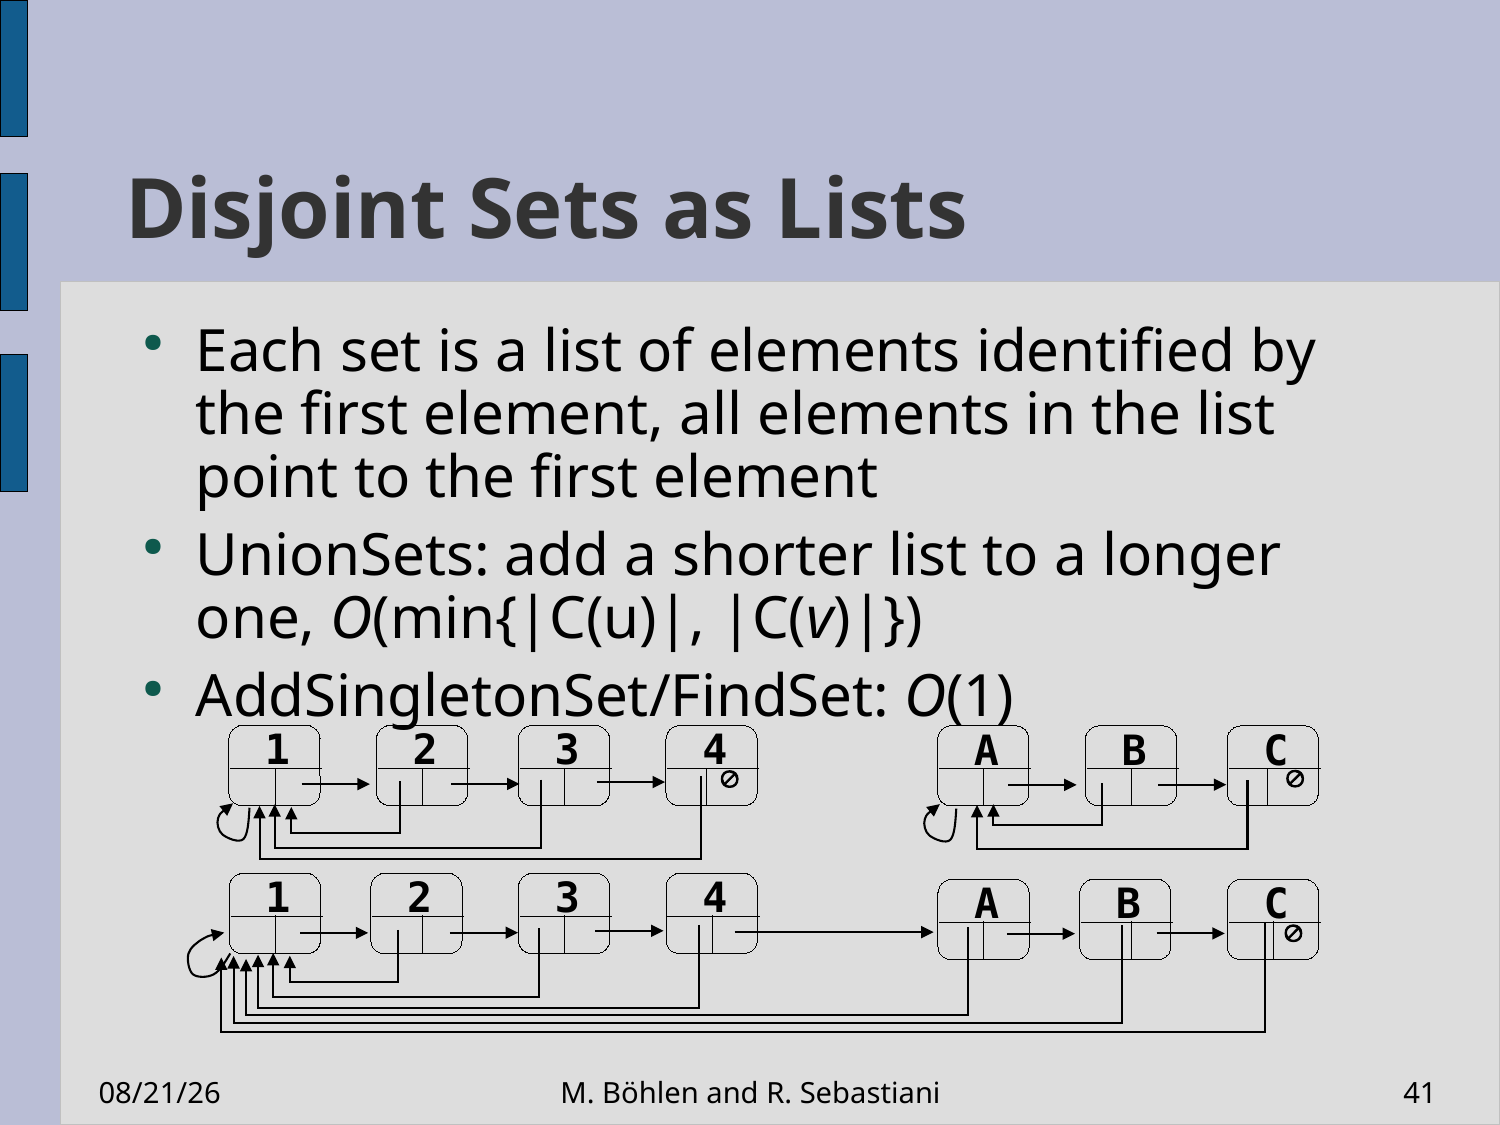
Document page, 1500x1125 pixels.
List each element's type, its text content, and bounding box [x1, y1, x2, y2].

text_box  [743, 759, 757, 768]
text_box  [707, 769, 757, 802]
list Each set is a list of elements identified by the first element, all elements in the list point to the first element UnionSets: add a shorter list to a longer one, O(min{|C(u)|, |C(v)|}) AddSingletonSet/FindSet: O(1) [110, 312, 1392, 1037]
text_box C [1248, 872, 1304, 936]
text_box A [959, 718, 1015, 783]
text_box  [1274, 923, 1321, 956]
text_box  [1304, 759, 1318, 768]
text_box 3 [539, 866, 595, 930]
text_box C [1248, 718, 1304, 783]
text_box  [1304, 913, 1318, 922]
text_box 2 [392, 866, 448, 930]
text_box B [1101, 872, 1157, 936]
text_box  [1267, 936, 1273, 956]
text_box 1 [250, 718, 306, 782]
text_box 1 [250, 866, 306, 930]
text_box  [1268, 759, 1322, 802]
text_box 2 [397, 718, 453, 782]
text_box A [959, 872, 1015, 936]
title Disjoint Sets as Lists [110, 67, 1392, 271]
text_box B [1106, 718, 1162, 783]
text_box 4 [687, 718, 743, 783]
text_box 3 [539, 718, 595, 783]
text_box 4 [687, 866, 743, 930]
